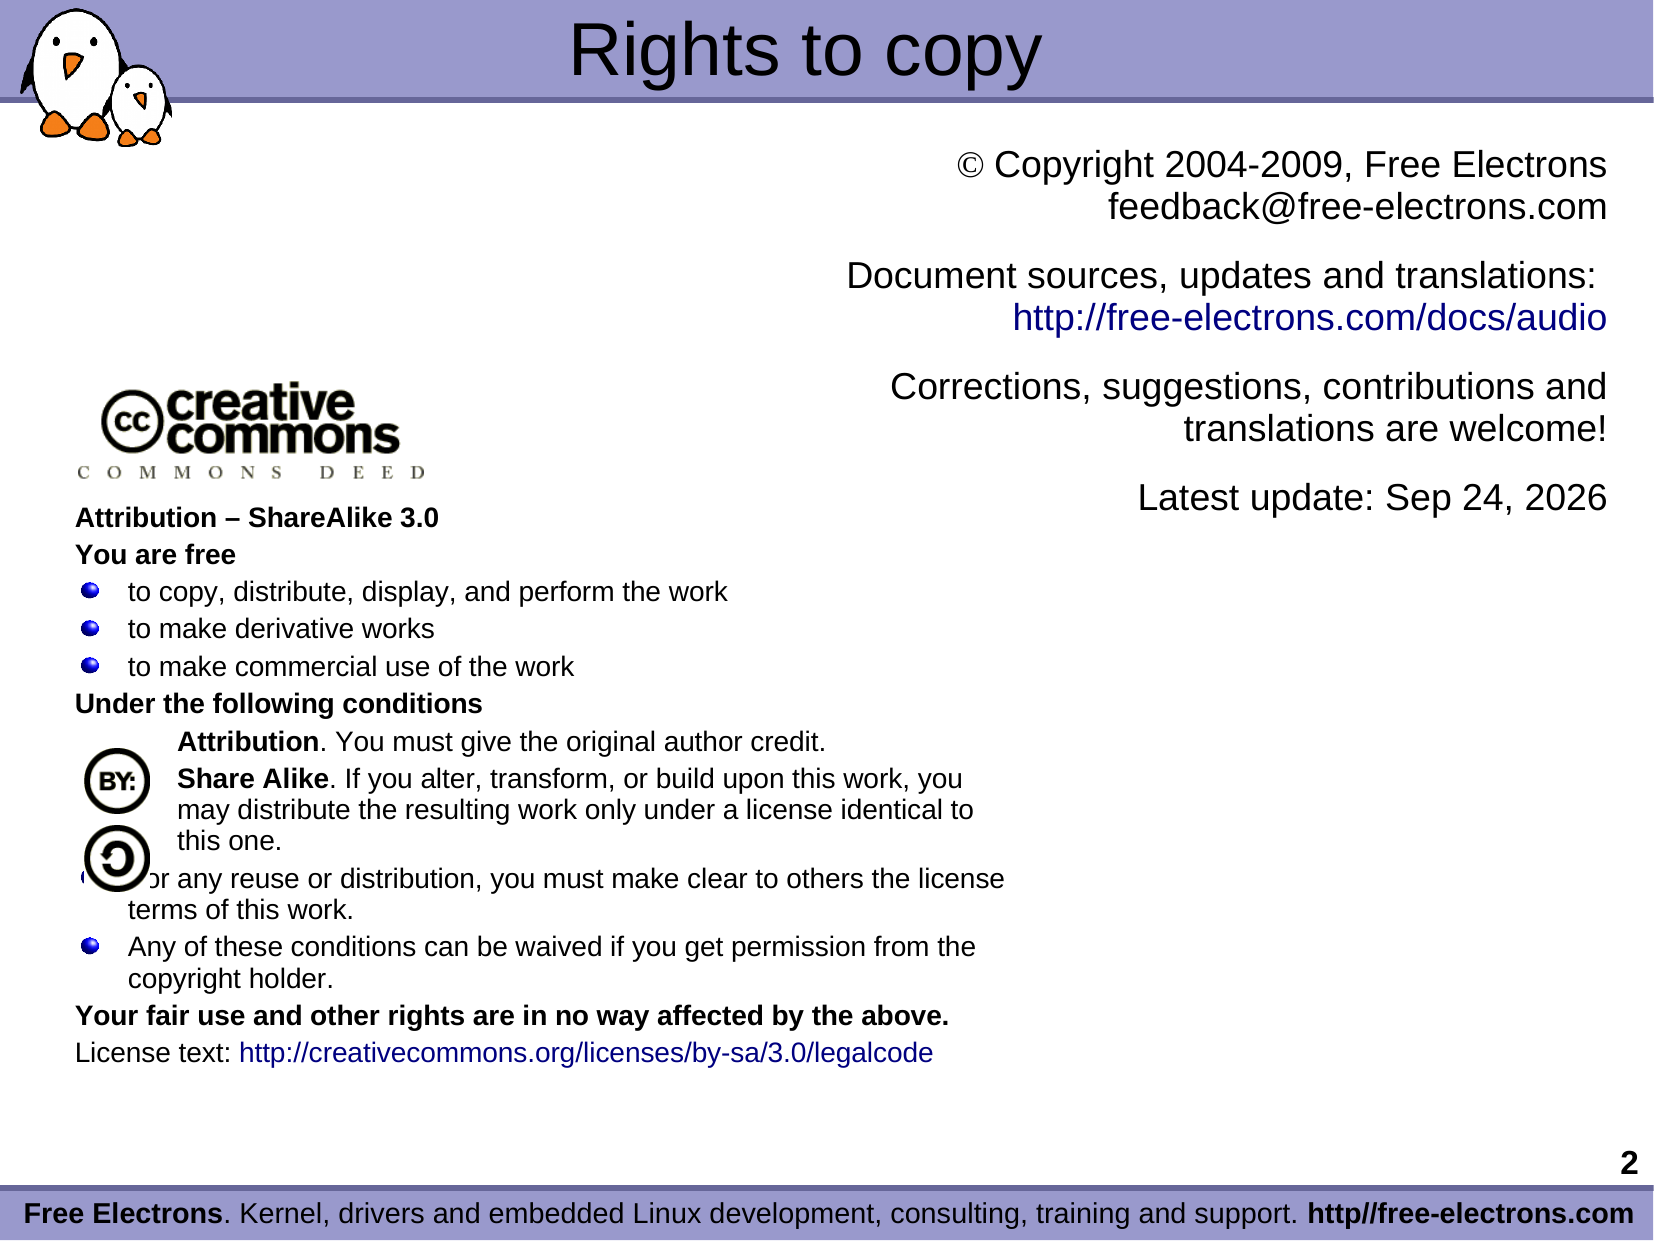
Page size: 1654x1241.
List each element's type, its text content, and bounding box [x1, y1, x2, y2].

picture [84, 748, 150, 815]
picture [20, 8, 172, 147]
picture [78, 381, 424, 480]
list © Copyright 2004-2009, Free Electrons feedback@free-electrons.com Document sources, updates and translations: http://free-electrons.com/docs/audio Corrections, suggestions, contributions and translations are welcome! Latest update: Sep 15, 2009 [762, 143, 1608, 567]
title Rights to copy [60, 0, 1551, 100]
list Attribution – ShareAlike 3.0 You are free to copy, distribute, display, and perform the work to make derivative works to make commercial use of the work Under the following conditions Attribution. You must give the original author credit. Share Alike. If you alter, transform, or build upon this work, you may distribute the resulting work only under a license identical to this one. For any reuse or distribution, you must make clear to others the license terms of this work. Any of these conditions can be waived if you get permission from the copyright holder. Your fair use and other rights are in no way affected by the above. License text: http://creativecommons.org/licenses/by-sa/3.0/legalcode [56, 501, 1016, 1141]
picture [84, 825, 150, 892]
